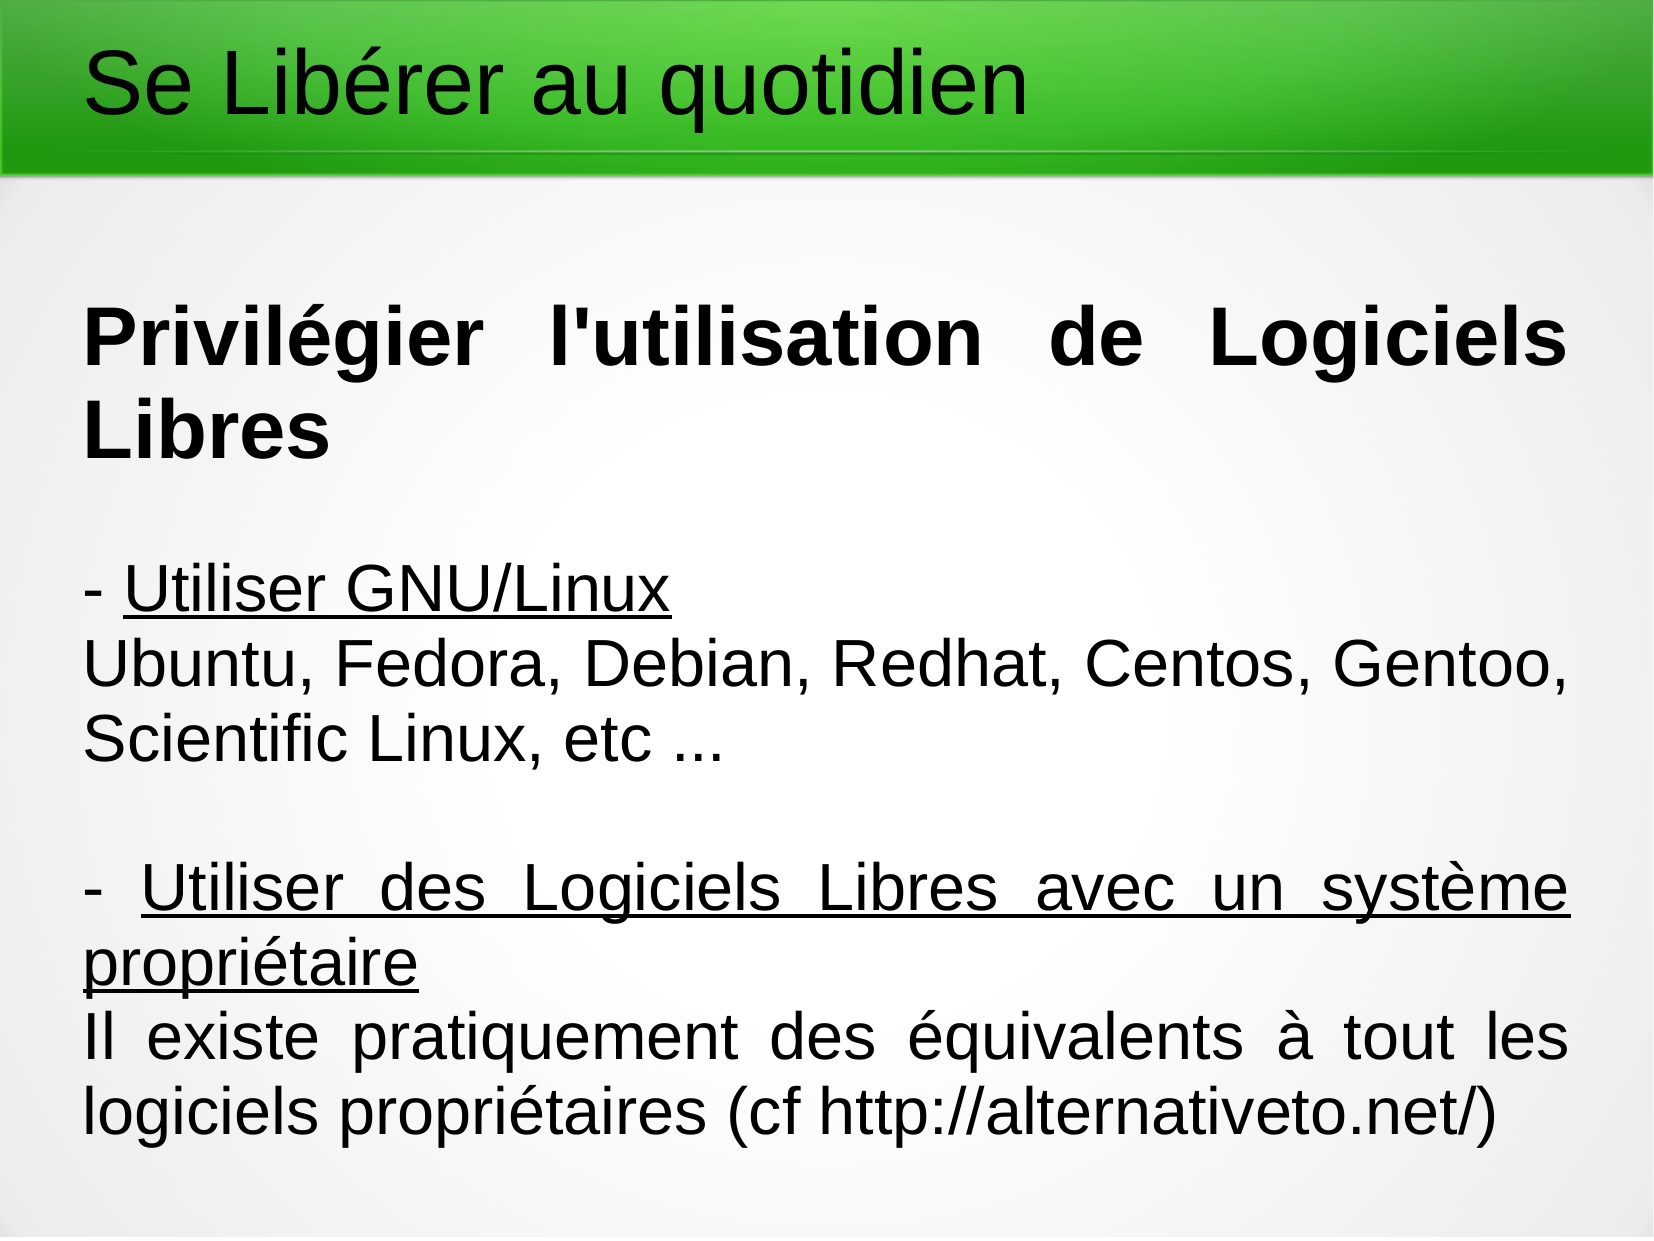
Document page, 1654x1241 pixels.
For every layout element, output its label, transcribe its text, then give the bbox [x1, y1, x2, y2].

subtitle Privilégier l'utilisation de Logiciels Libres - Utiliser GNU/Linux Ubuntu, Fedora, Debian, Redhat, Centos, Gentoo, Scientific Linux, etc ... - Utiliser des Logiciels Libres avec un système propriétaire Il existe pratiquement des équivalents à tout les logiciels propriétaires (cf http://alternativeto.net/) [82, 290, 1571, 1241]
picture [0, 0, 1654, 1237]
title Se Libérer au quotidien [82, 11, 1571, 154]
